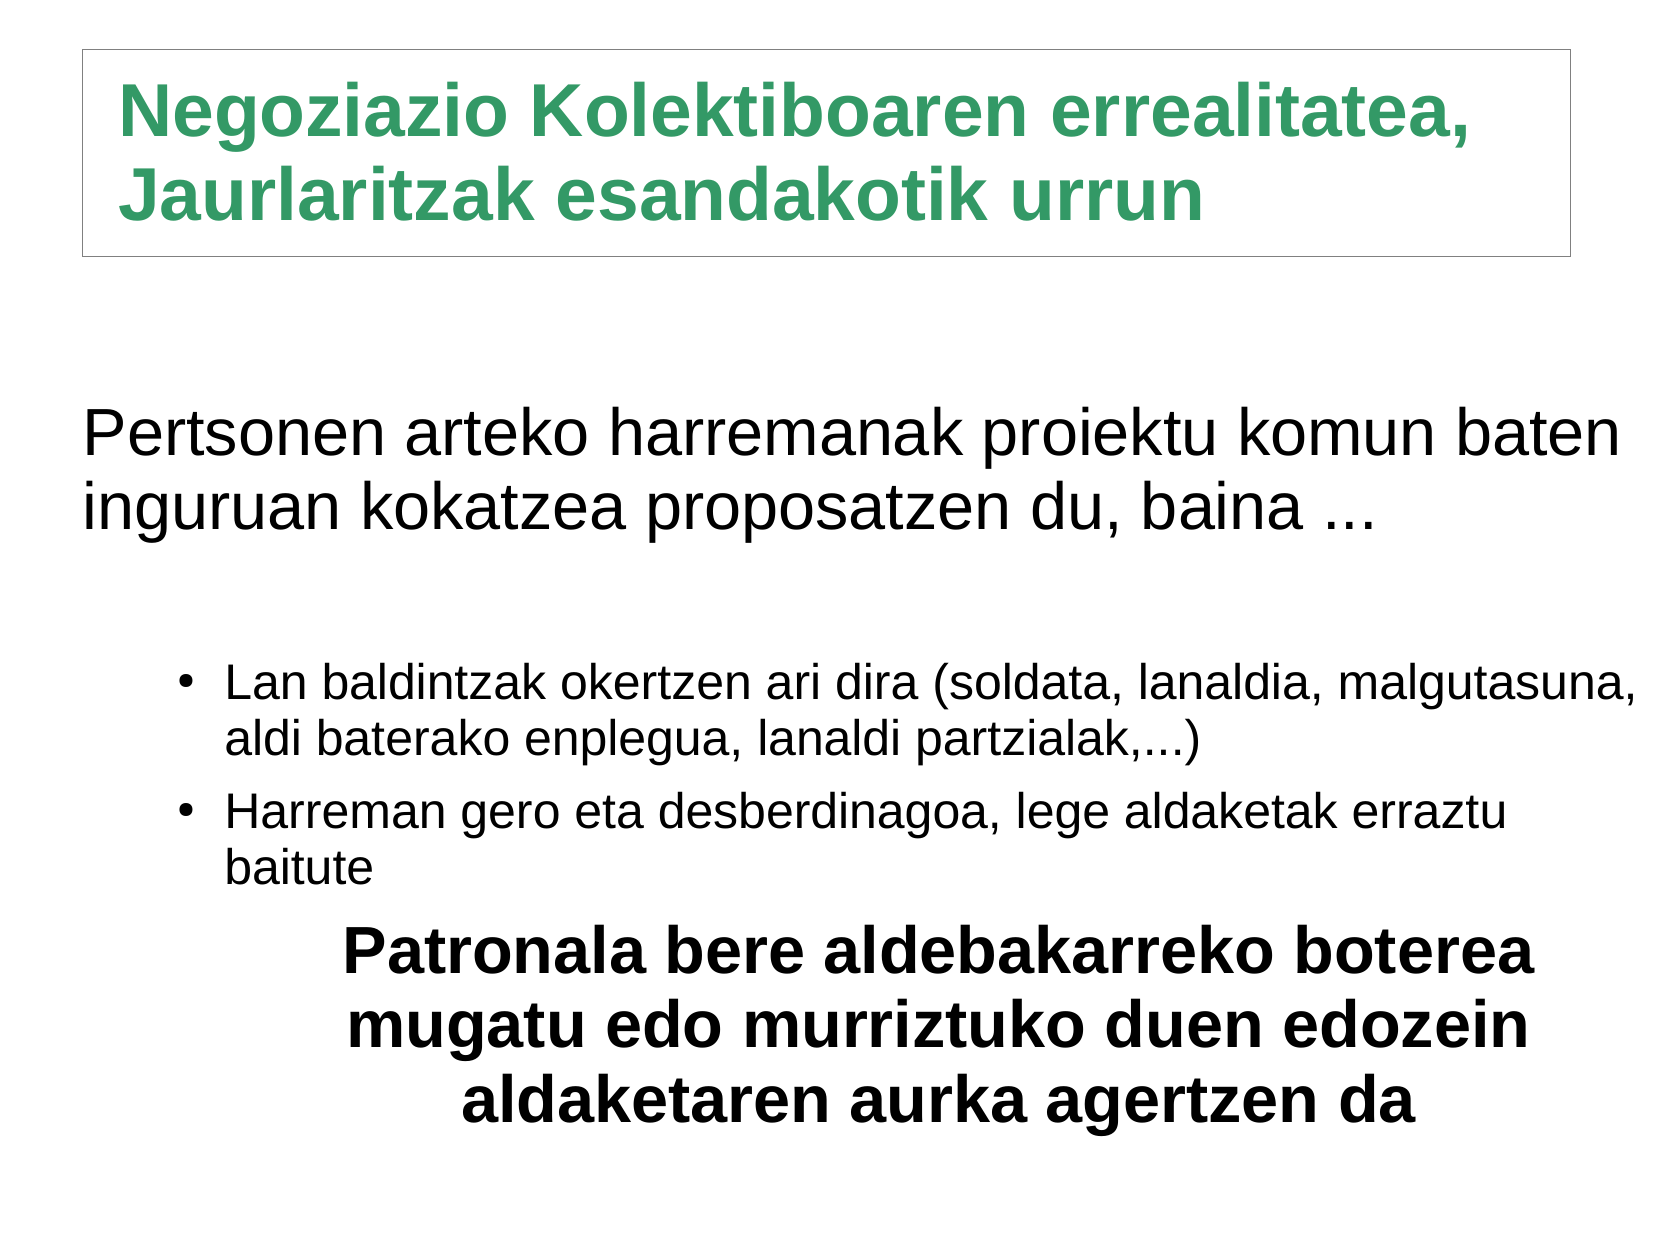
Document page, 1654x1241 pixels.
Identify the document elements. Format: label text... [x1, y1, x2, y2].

list Pertsonen arteko harremanak proiektu komun baten inguruan kokatzea proposatzen du, baina ... Lan baldintzak okertzen ari dira (soldata, lanaldia, malgutasuna, aldi baterako enplegua, lanaldi partzialak,...) Harreman gero eta desberdinagoa, lege aldaketak erraztu baitute Patronala bere aldebakarreko boterea mugatu edo murriztuko duen edozein aldaketaren aurka agertzen da [11, 290, 1654, 1241]
title Negoziazio Kolektiboaren errealitatea, Jaurlaritzak esandakotik urrun [82, 49, 1571, 257]
